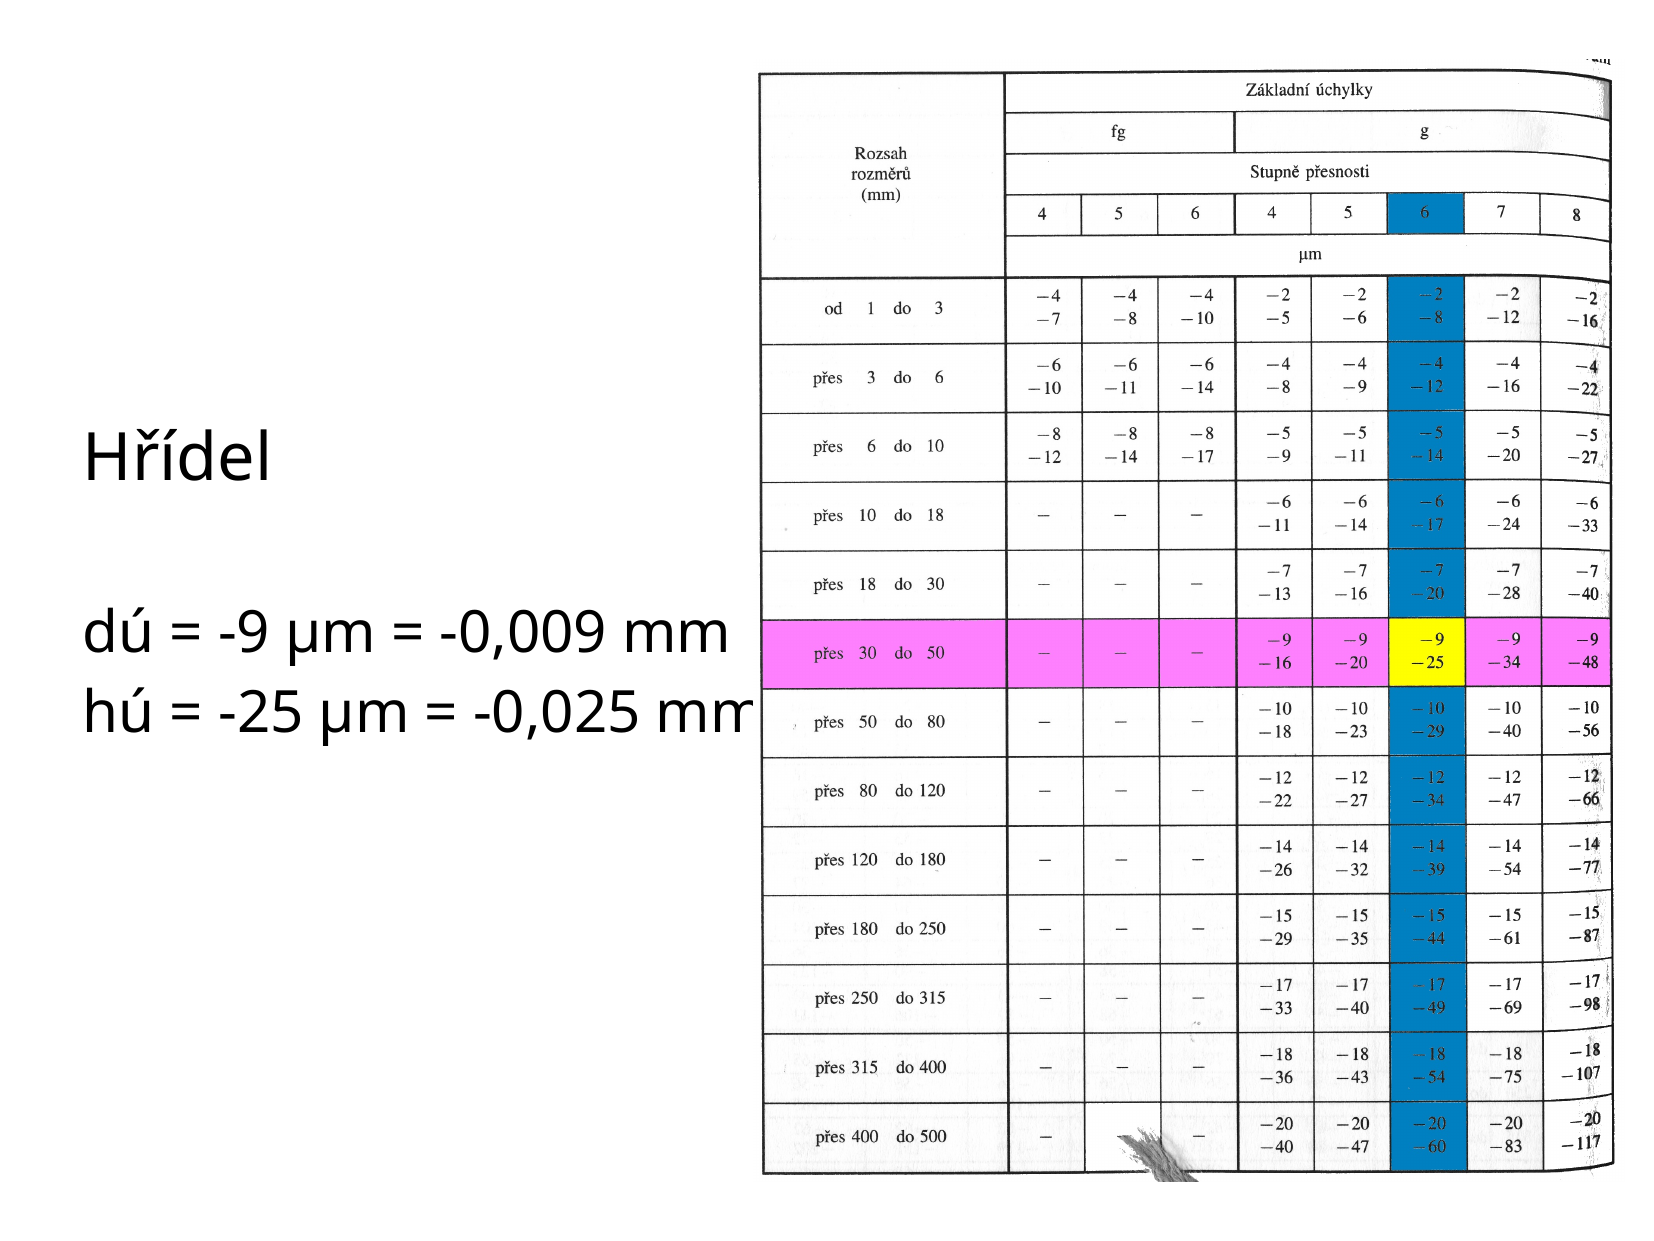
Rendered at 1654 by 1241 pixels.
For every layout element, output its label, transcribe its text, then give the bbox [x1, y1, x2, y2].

picture [753, 59, 1625, 1182]
subtitle Hřídel dú = -9 μm = -0,009 mm hú = -25 μm = -0,025 mm [82, 56, 1571, 1102]
